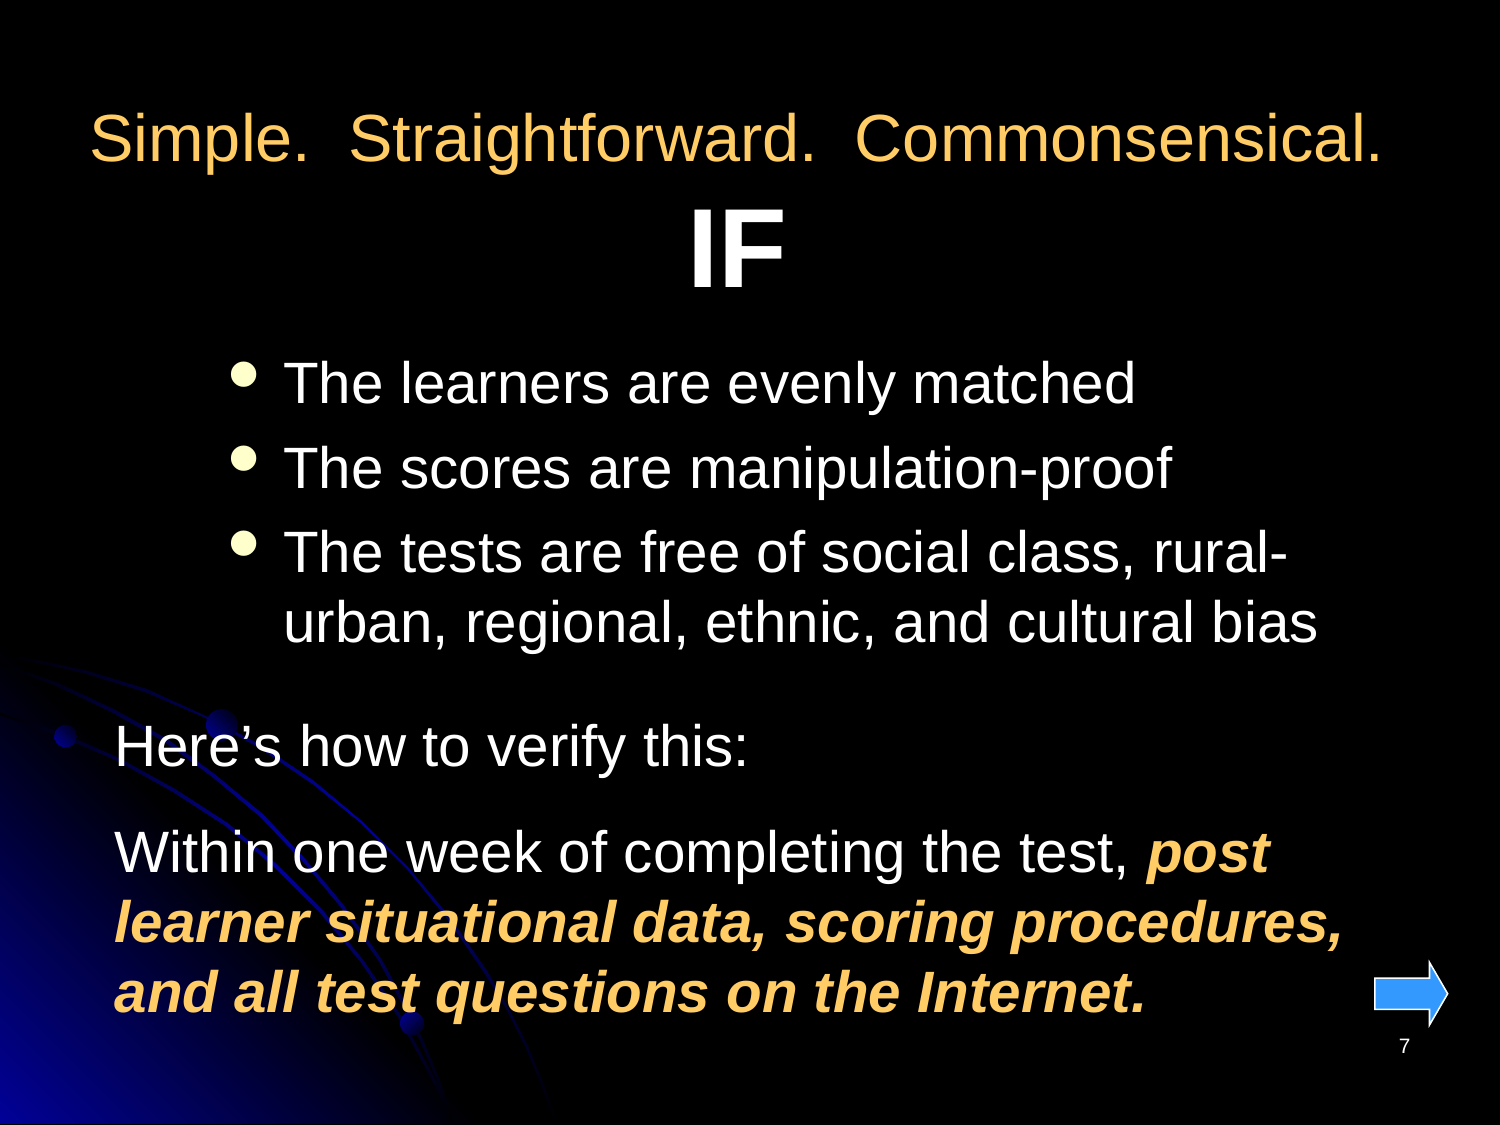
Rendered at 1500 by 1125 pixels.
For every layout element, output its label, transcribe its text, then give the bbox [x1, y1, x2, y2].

text_box [1374, 962, 1448, 1026]
text_box Simple. Straightforward. Commonsensical. IF [62, 87, 1413, 318]
text_box Here’s how to verify this: Within one week of completing the test, post learner situational data, scoring procedures, and all test questions on the Internet. [99, 699, 1413, 1032]
list The learners are evenly matched The scores are manipulation-proof The tests are free of social class, rural-urban, regional, ethnic, and cultural bias [212, 337, 1363, 699]
